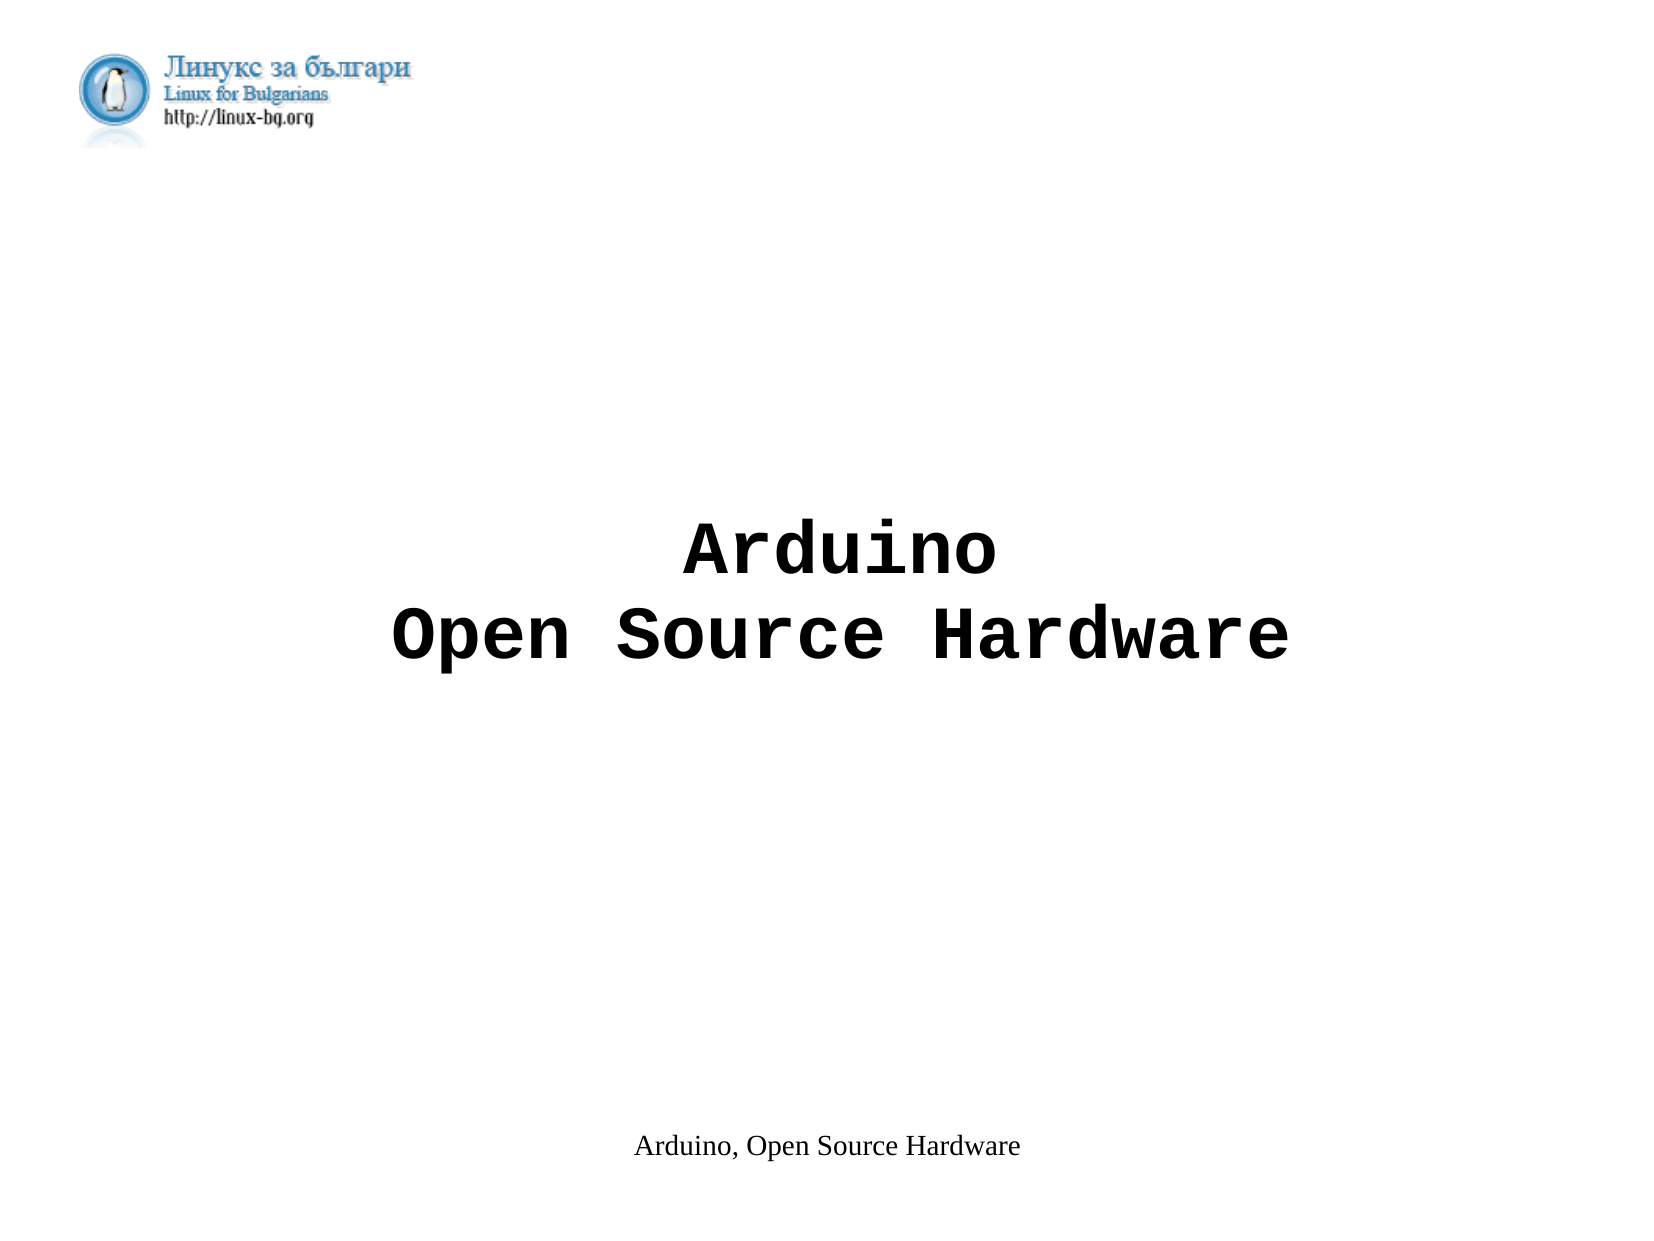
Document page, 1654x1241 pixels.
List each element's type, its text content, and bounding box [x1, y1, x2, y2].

picture [79, 53, 414, 148]
text_box Arduino Open Source Hardware [354, 503, 1329, 689]
